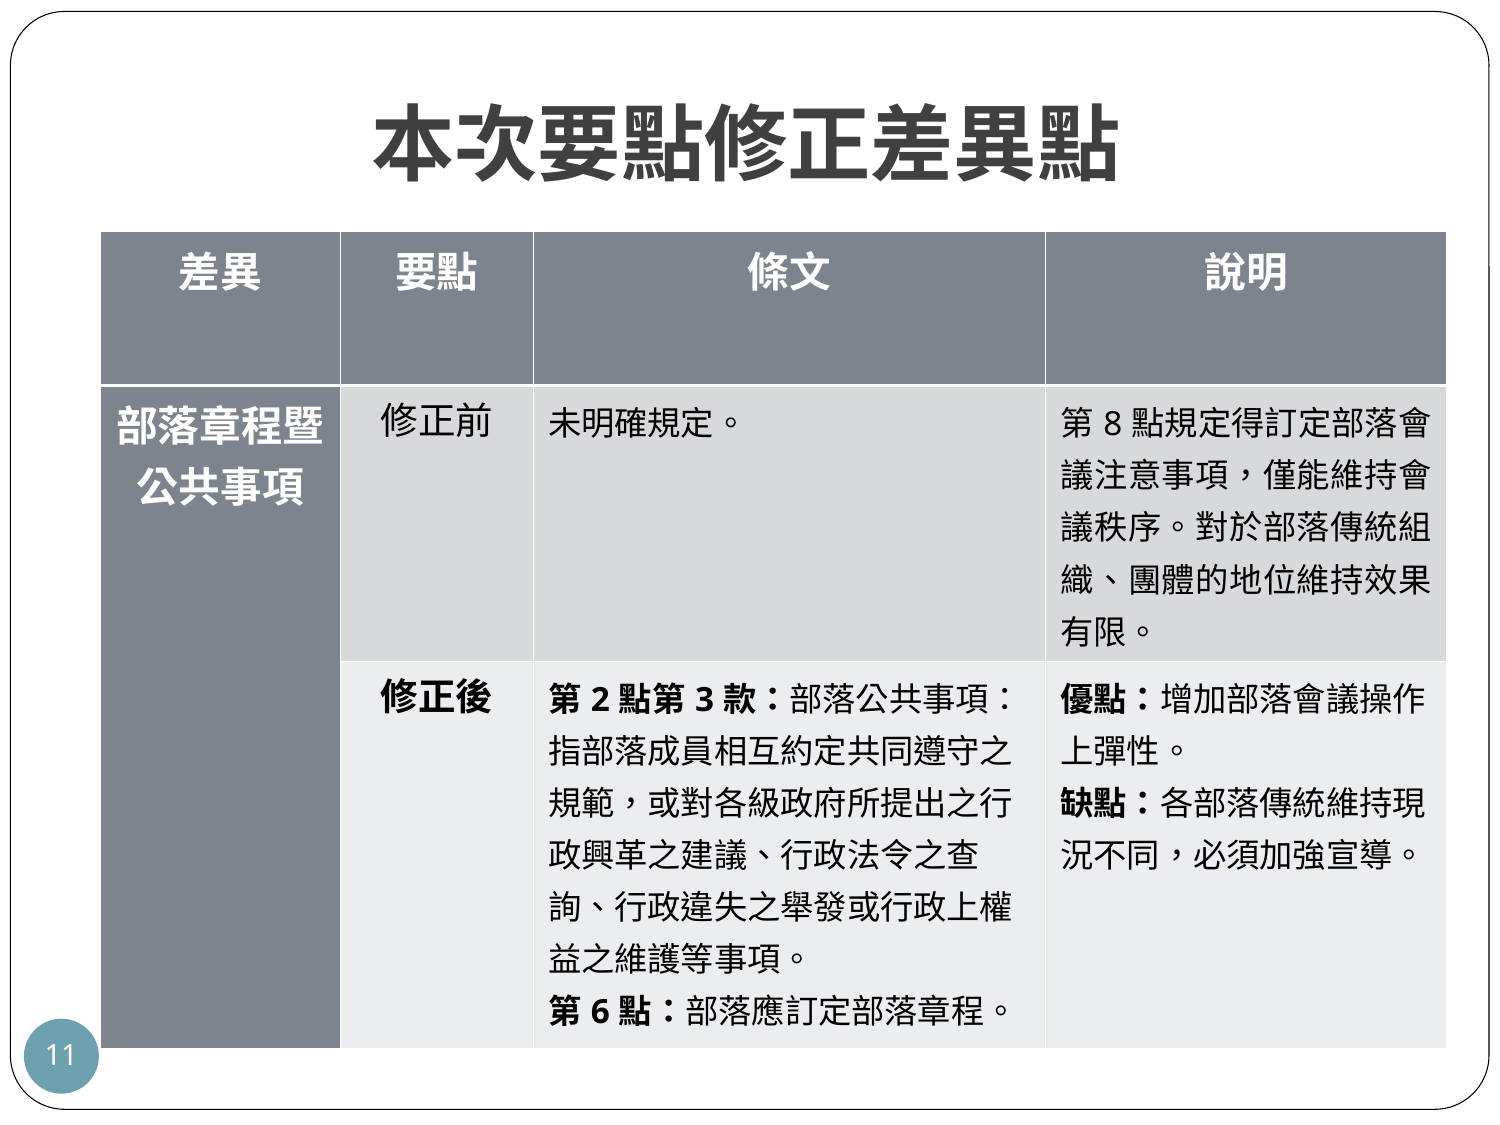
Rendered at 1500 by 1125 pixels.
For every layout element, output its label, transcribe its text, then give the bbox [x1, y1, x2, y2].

table_cell 優點：增加部落會議操作上彈性。 缺點：各部落傳統維持現況不同，必須加強宣導。 [1046, 662, 1446, 1048]
table_header 條文 [534, 232, 1045, 384]
table_cell 第2點第3款：部落公共事項：指部落成員相互約定共同遵守之規範，或對各級政府所提出之行政興革之建議、行政法令之查詢、行政違失之舉發或行政上權益之維護等事項。 第6點：部落應訂定部落章程。 [534, 662, 1045, 1048]
table_cell 修正前 [341, 387, 533, 661]
table_header 要點 [341, 232, 533, 384]
text_box <編號> [23, 1018, 99, 1094]
table_cell 部落章程暨公共事項 [101, 387, 340, 1048]
text_box 本次要點修正差異點 [112, 18, 1388, 207]
table_header 差異 [101, 232, 340, 384]
table_cell 未明確規定。 [534, 387, 1045, 661]
table_header 說明 [1046, 232, 1446, 384]
table_cell 修正後 [341, 662, 533, 1048]
table_cell 第8點規定得訂定部落會議注意事項，僅能維持會議秩序。對於部落傳統組織、團體的地位維持效果有限。 [1046, 387, 1446, 661]
